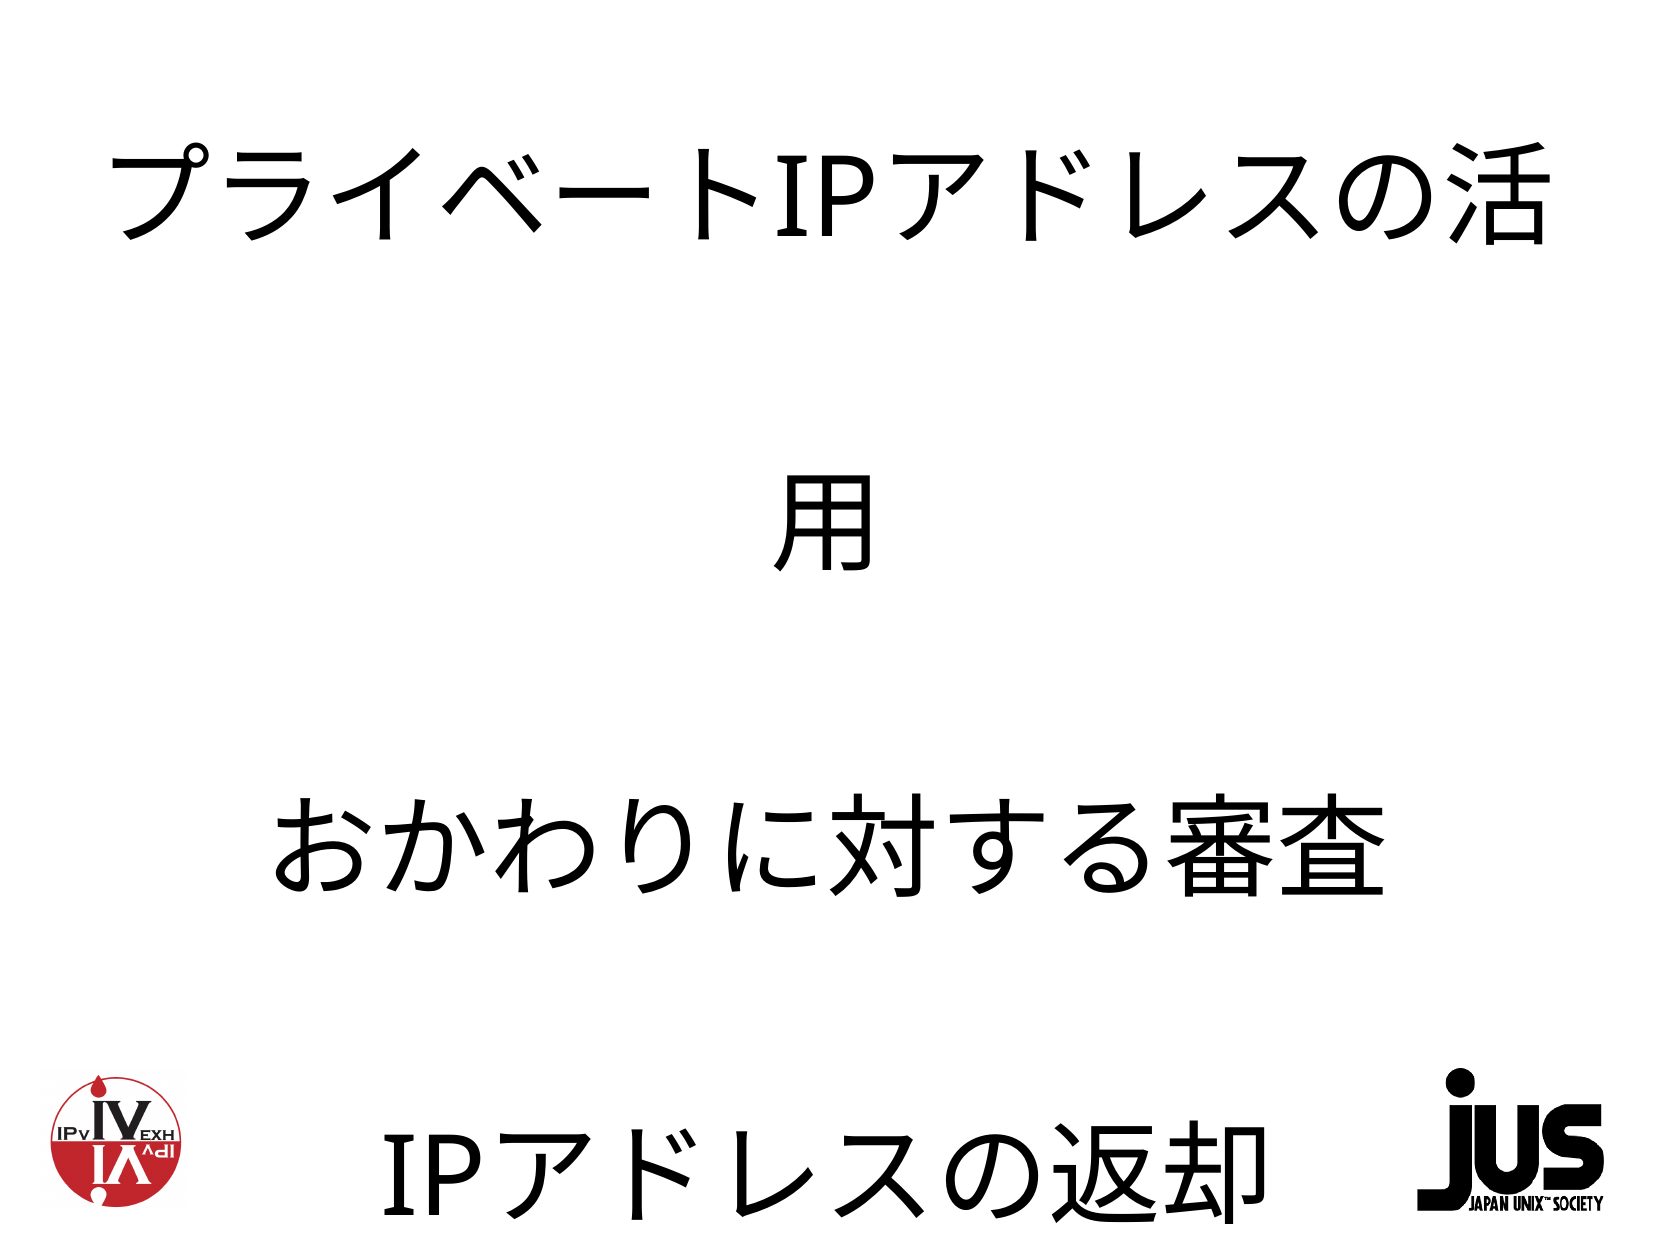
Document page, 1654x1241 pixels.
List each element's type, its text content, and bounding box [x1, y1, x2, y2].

picture [1417, 1068, 1604, 1211]
subtitle プライベートIPアドレスの活用 おかわりに対する審査 IPアドレスの返却 [82, 88, 1571, 1102]
picture [41, 1068, 190, 1210]
